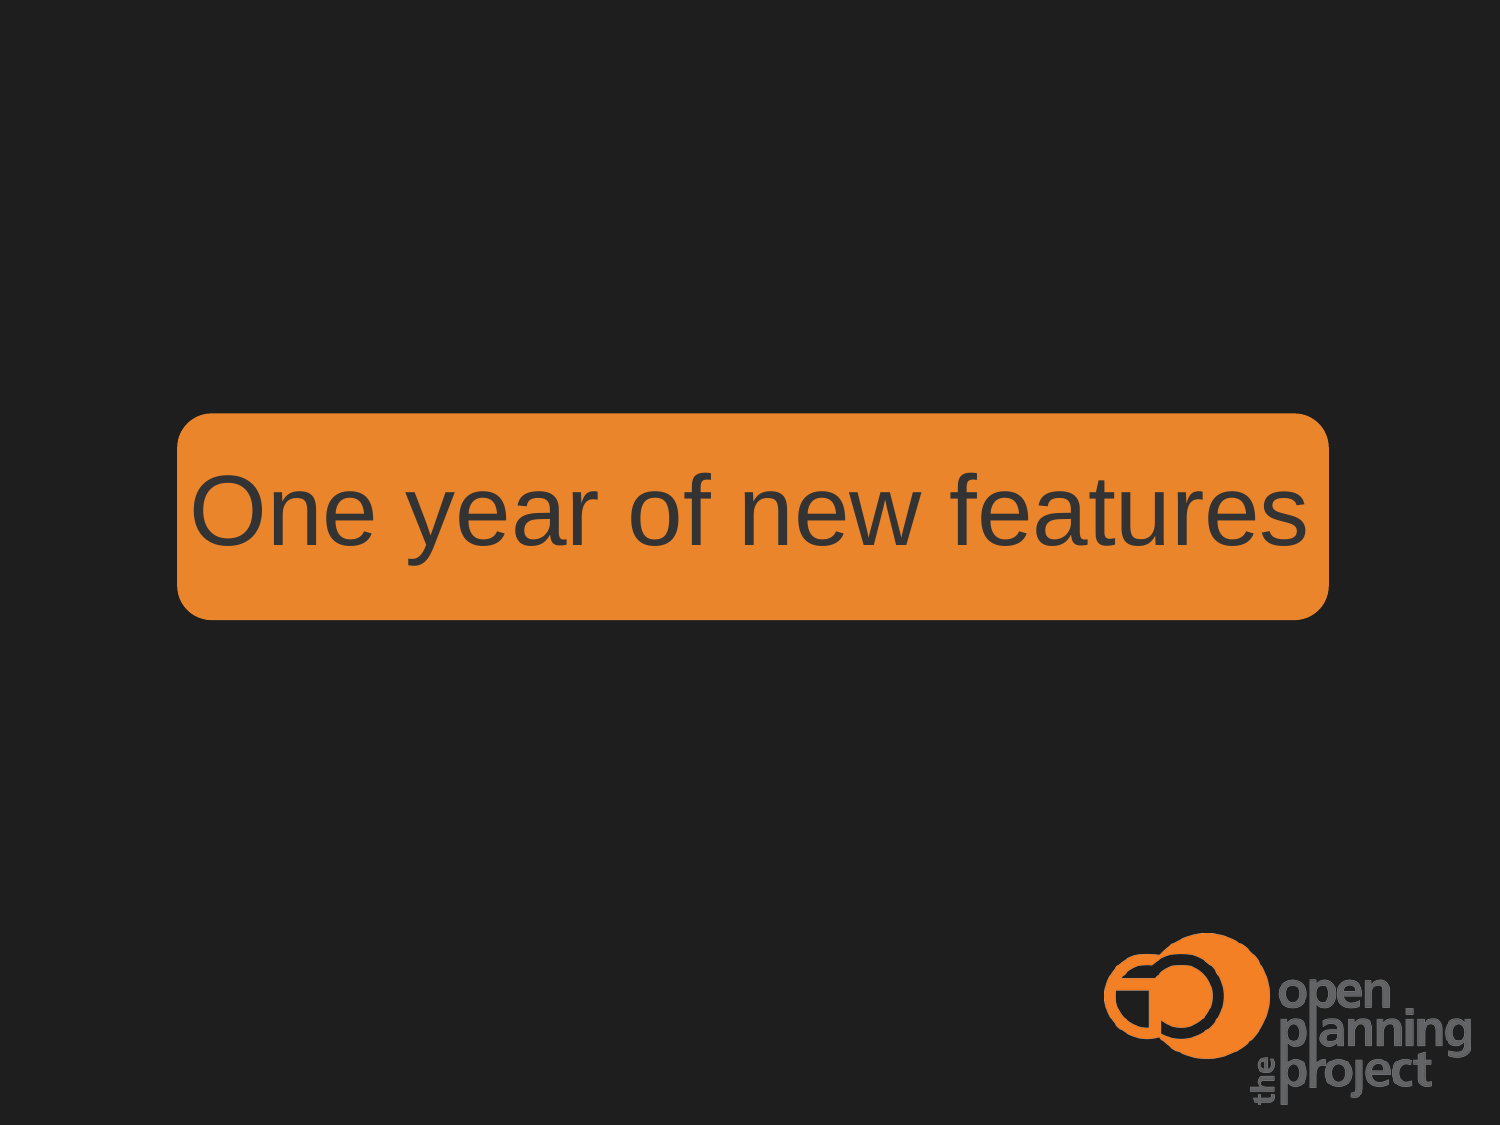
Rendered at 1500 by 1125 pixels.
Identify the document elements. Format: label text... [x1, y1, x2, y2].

subtitle One year of new features [57, 413, 1408, 621]
picture [1104, 933, 1471, 1105]
